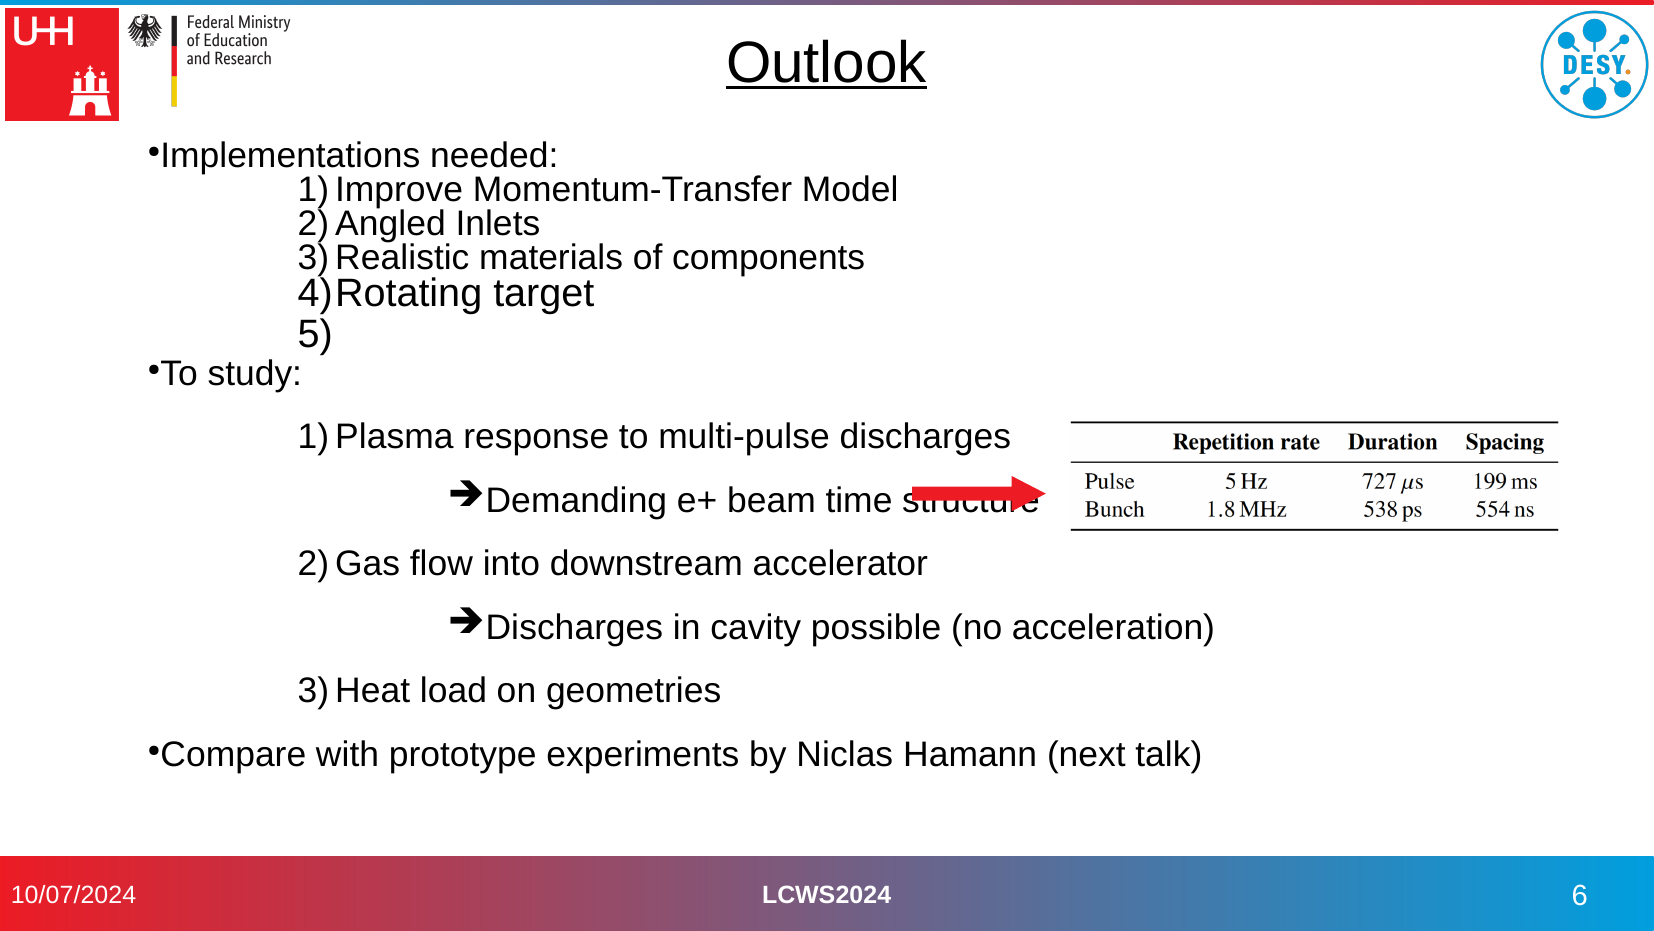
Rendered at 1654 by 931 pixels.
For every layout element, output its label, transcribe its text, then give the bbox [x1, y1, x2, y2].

text_box [1505, 856, 1654, 931]
text_box LCWS2024 [147, 859, 1506, 931]
text_box [912, 476, 1046, 512]
picture [1069, 419, 1560, 533]
title Outlook [354, 0, 1300, 119]
text_box 10/07/2024 [0, 856, 148, 931]
list Implementations needed: Improve Momentum-Transfer Model Angled Inlets Realistic materials of components Rotating target To study: Plasma response to multi-pulse discharges Demanding e+ beam time structure Gas flow into downstream accelerator Discharges in cavity possible (no acceleration) Heat load on geometries Compare with prototype experiments by Niclas Hamann (next talk) [147, 140, 1419, 790]
